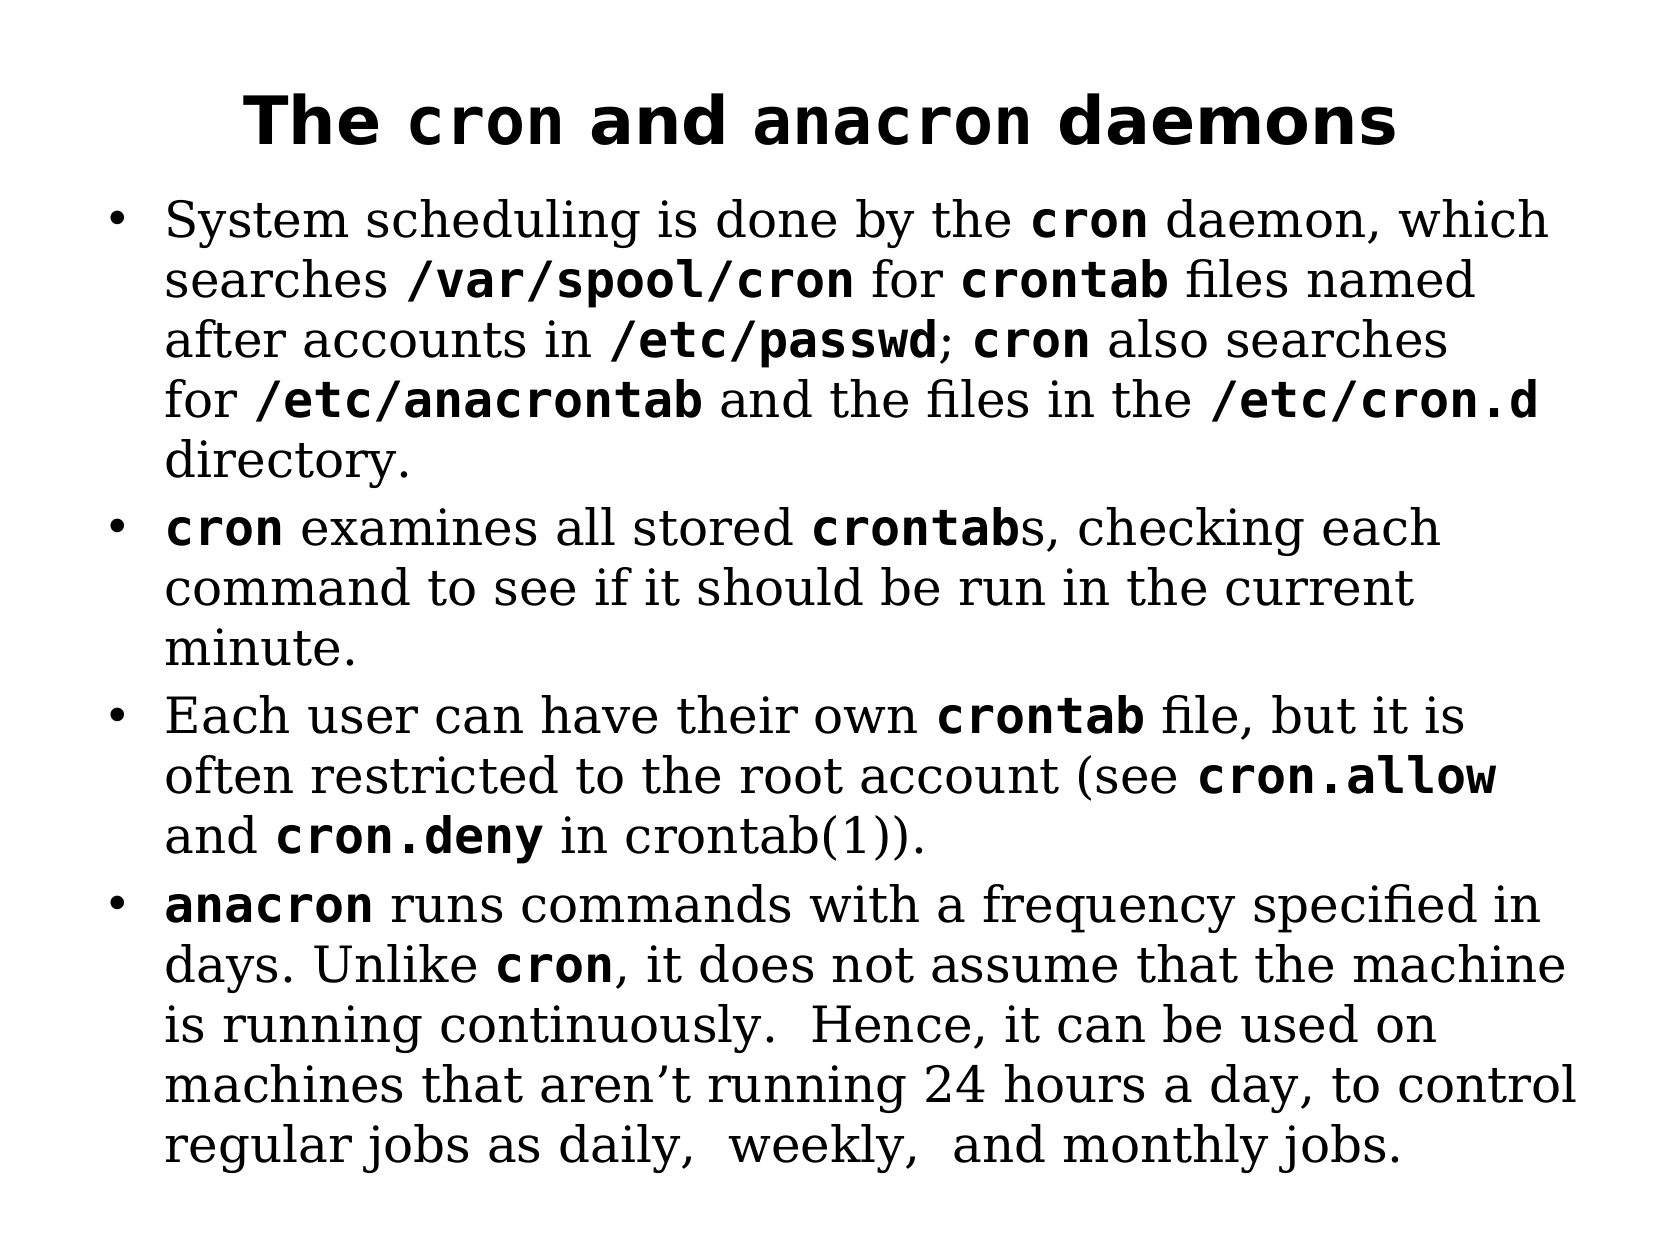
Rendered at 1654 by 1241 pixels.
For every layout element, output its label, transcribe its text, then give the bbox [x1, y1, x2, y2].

list System scheduling is done by the cron daemon, which searches /var/spool/cron for crontab files named after accounts in /etc/passwd; cron also searches for /etc/anacrontab and the files in the /etc/cron.d directory. cron examines all stored crontabs, checking each command to see if it should be run in the current minute. Each user can have their own crontab file, but it is often restricted to the root account (see cron.allow and cron.deny in crontab(1)). anacron runs commands with a frequency specified in days. Unlike cron, it does not assume that the machine is running continuously. Hence, it can be used on machines that aren’t running 24 hours a day, to control regular jobs as daily, weekly, and monthly jobs. [93, 179, 1595, 1181]
title The cron and anacron daemons [118, 59, 1524, 178]
